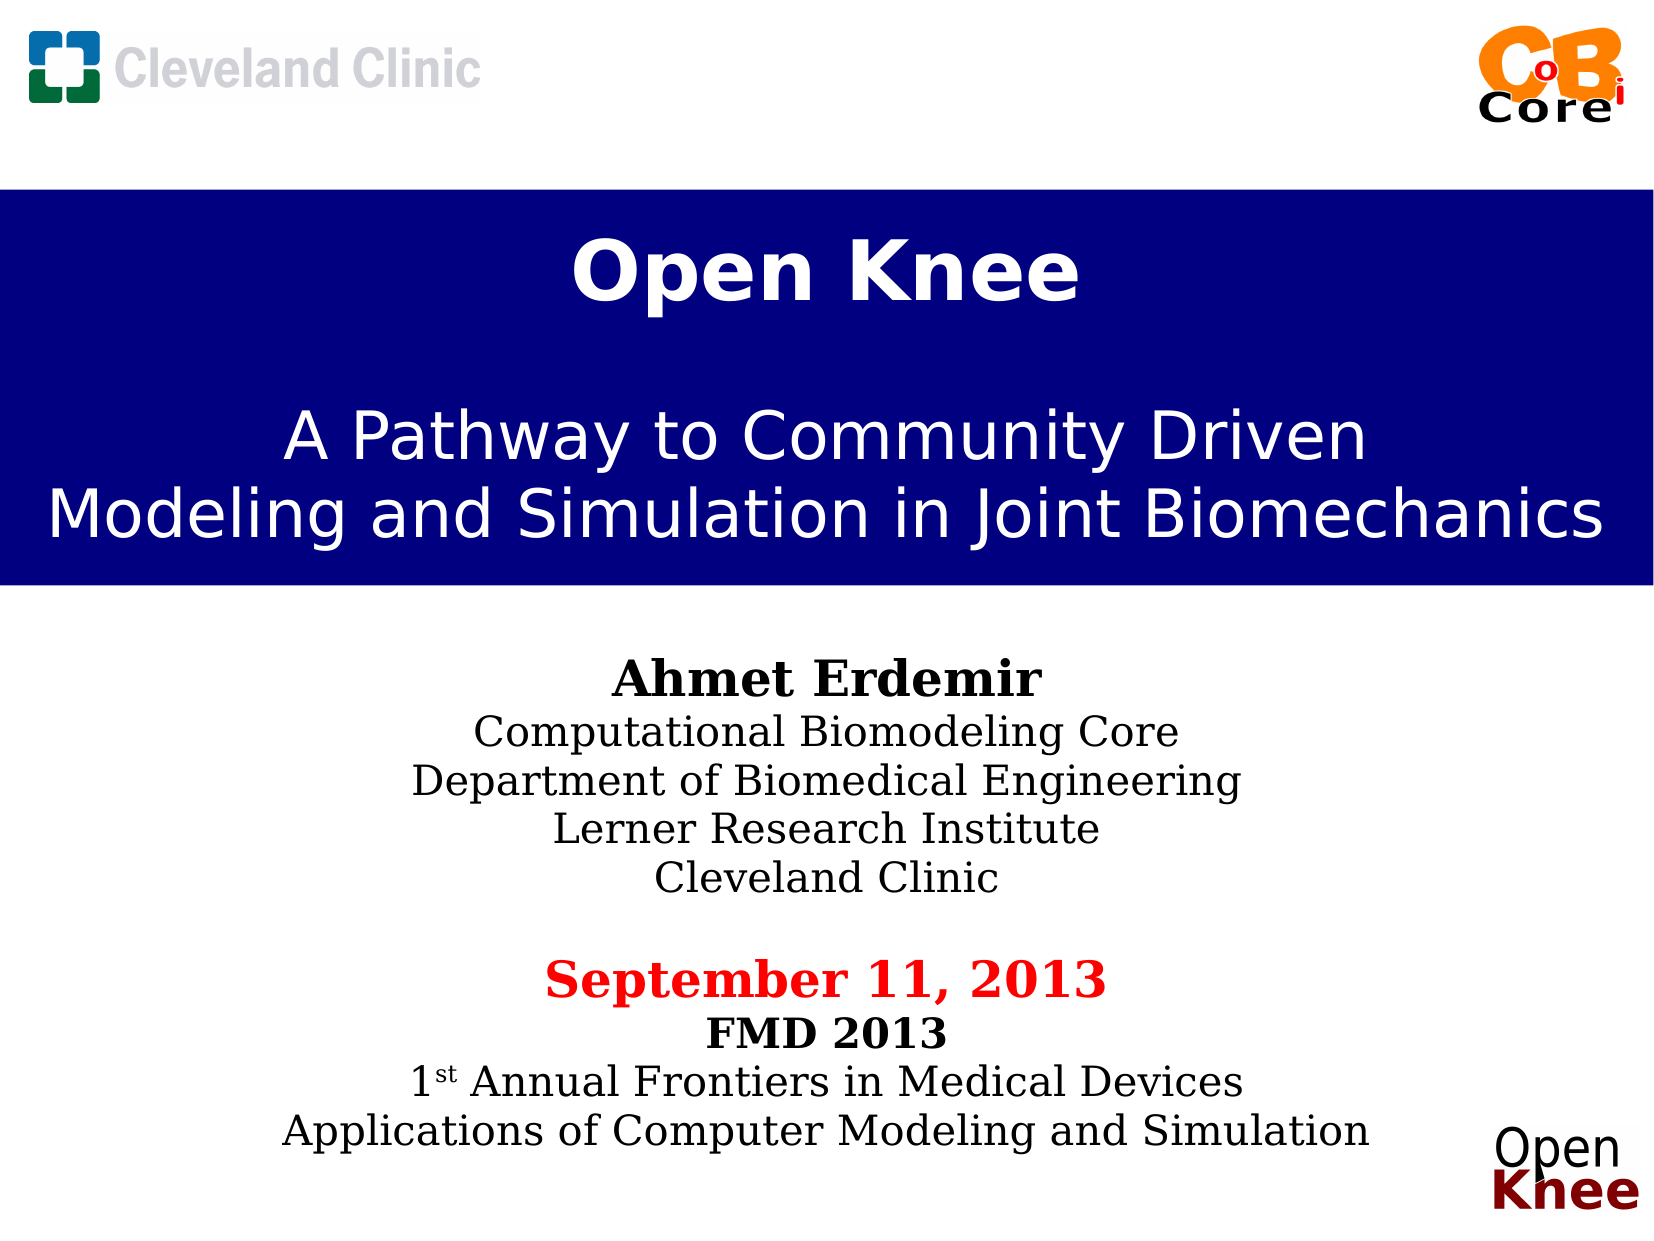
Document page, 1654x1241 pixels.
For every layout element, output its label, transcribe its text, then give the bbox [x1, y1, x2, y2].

picture [29, 31, 480, 103]
text_box Open Knee A Pathway to Community Driven Modeling and Simulation in Joint Biomechanics [31, 215, 1623, 561]
picture [1476, 24, 1627, 125]
text_box [0, 189, 1654, 586]
picture [1491, 1124, 1641, 1213]
text_box Ahmet Erdemir Computational Biomodeling Core Department of Biomedical Engineering Lerner Research Institute Cleveland Clinic September 11, 2013 FMD 2013 1st Annual Frontiers in Medical Devices Applications of Computer Modeling and Simulation [267, 641, 1386, 1164]
